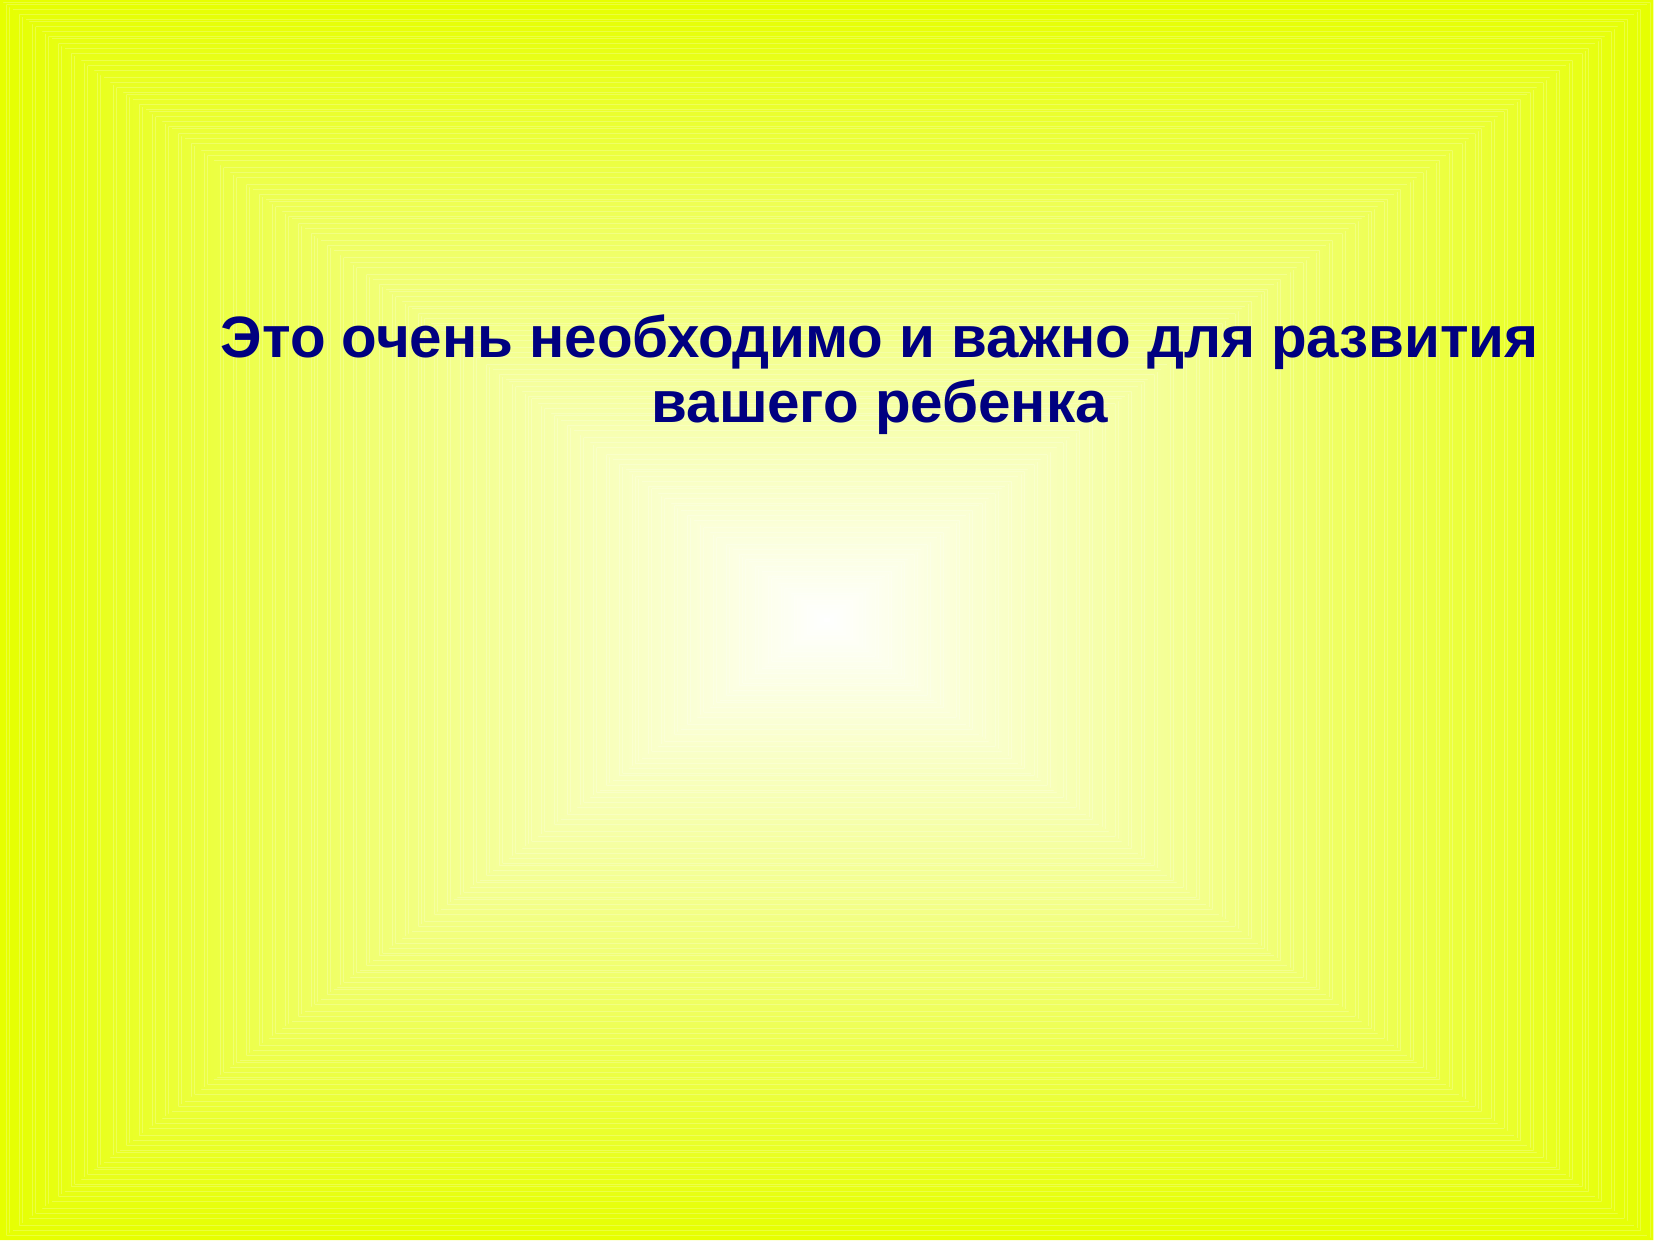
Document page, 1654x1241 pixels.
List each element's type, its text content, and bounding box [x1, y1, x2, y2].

title Это очень необходимо и важно для развития вашего ребенка [135, 265, 1625, 473]
